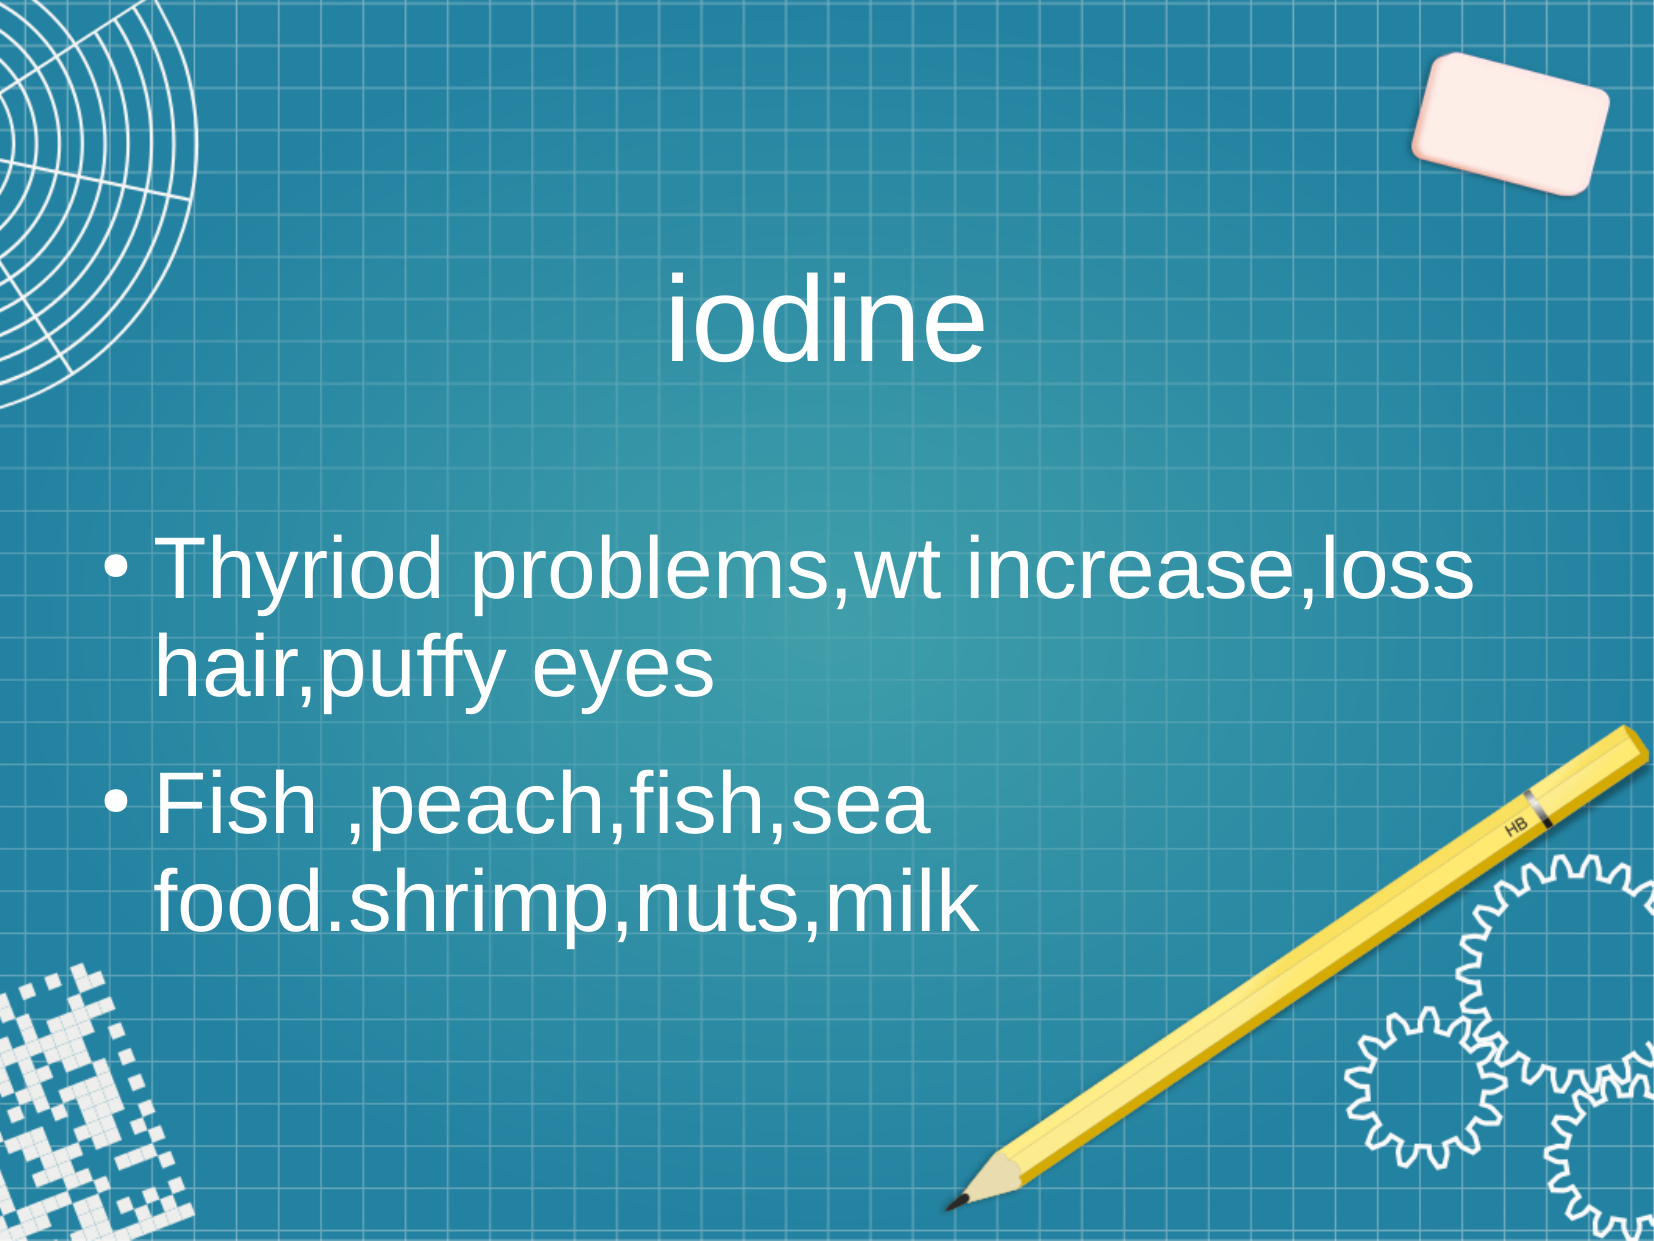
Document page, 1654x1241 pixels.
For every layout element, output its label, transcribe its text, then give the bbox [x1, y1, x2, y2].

list Thyriod problems,wt increase,loss hair,puffy eyes Fish ,peach,fish,sea food.shrimp,nuts,milk [82, 519, 1571, 1123]
title iodine [82, 177, 1571, 461]
picture [0, 0, 1654, 1241]
